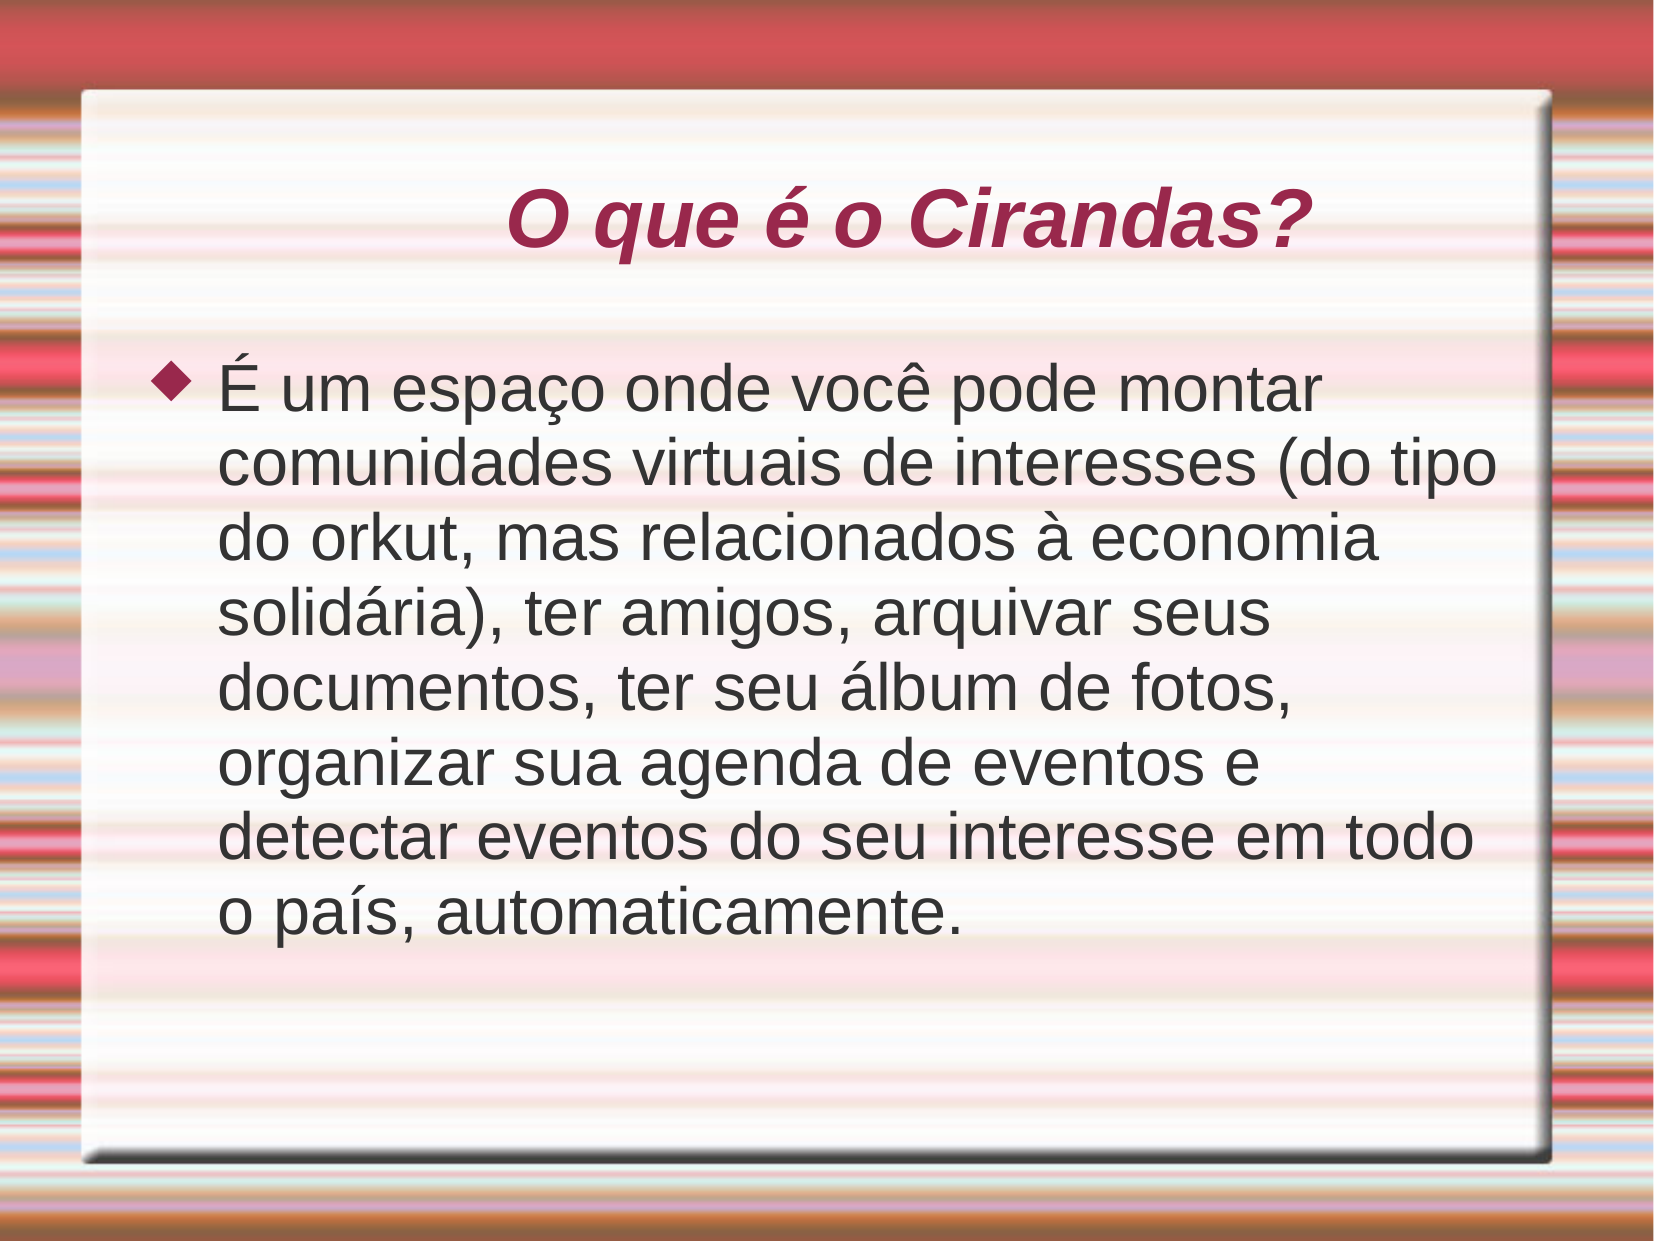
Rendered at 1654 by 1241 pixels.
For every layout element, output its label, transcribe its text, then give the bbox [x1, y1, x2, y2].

list É um espaço onde você pode montar comunidades virtuais de interesses (do tipo do orkut, mas relacionados à economia solidária), ter amigos, arquivar seus documentos, ter seu álbum de fotos, organizar sua agenda de eventos e detectar eventos do seu interesse em todo o país, automaticamente. [134, 350, 1516, 1133]
picture [0, 0, 1654, 1241]
title O que é o Cirandas? [204, 114, 1617, 322]
